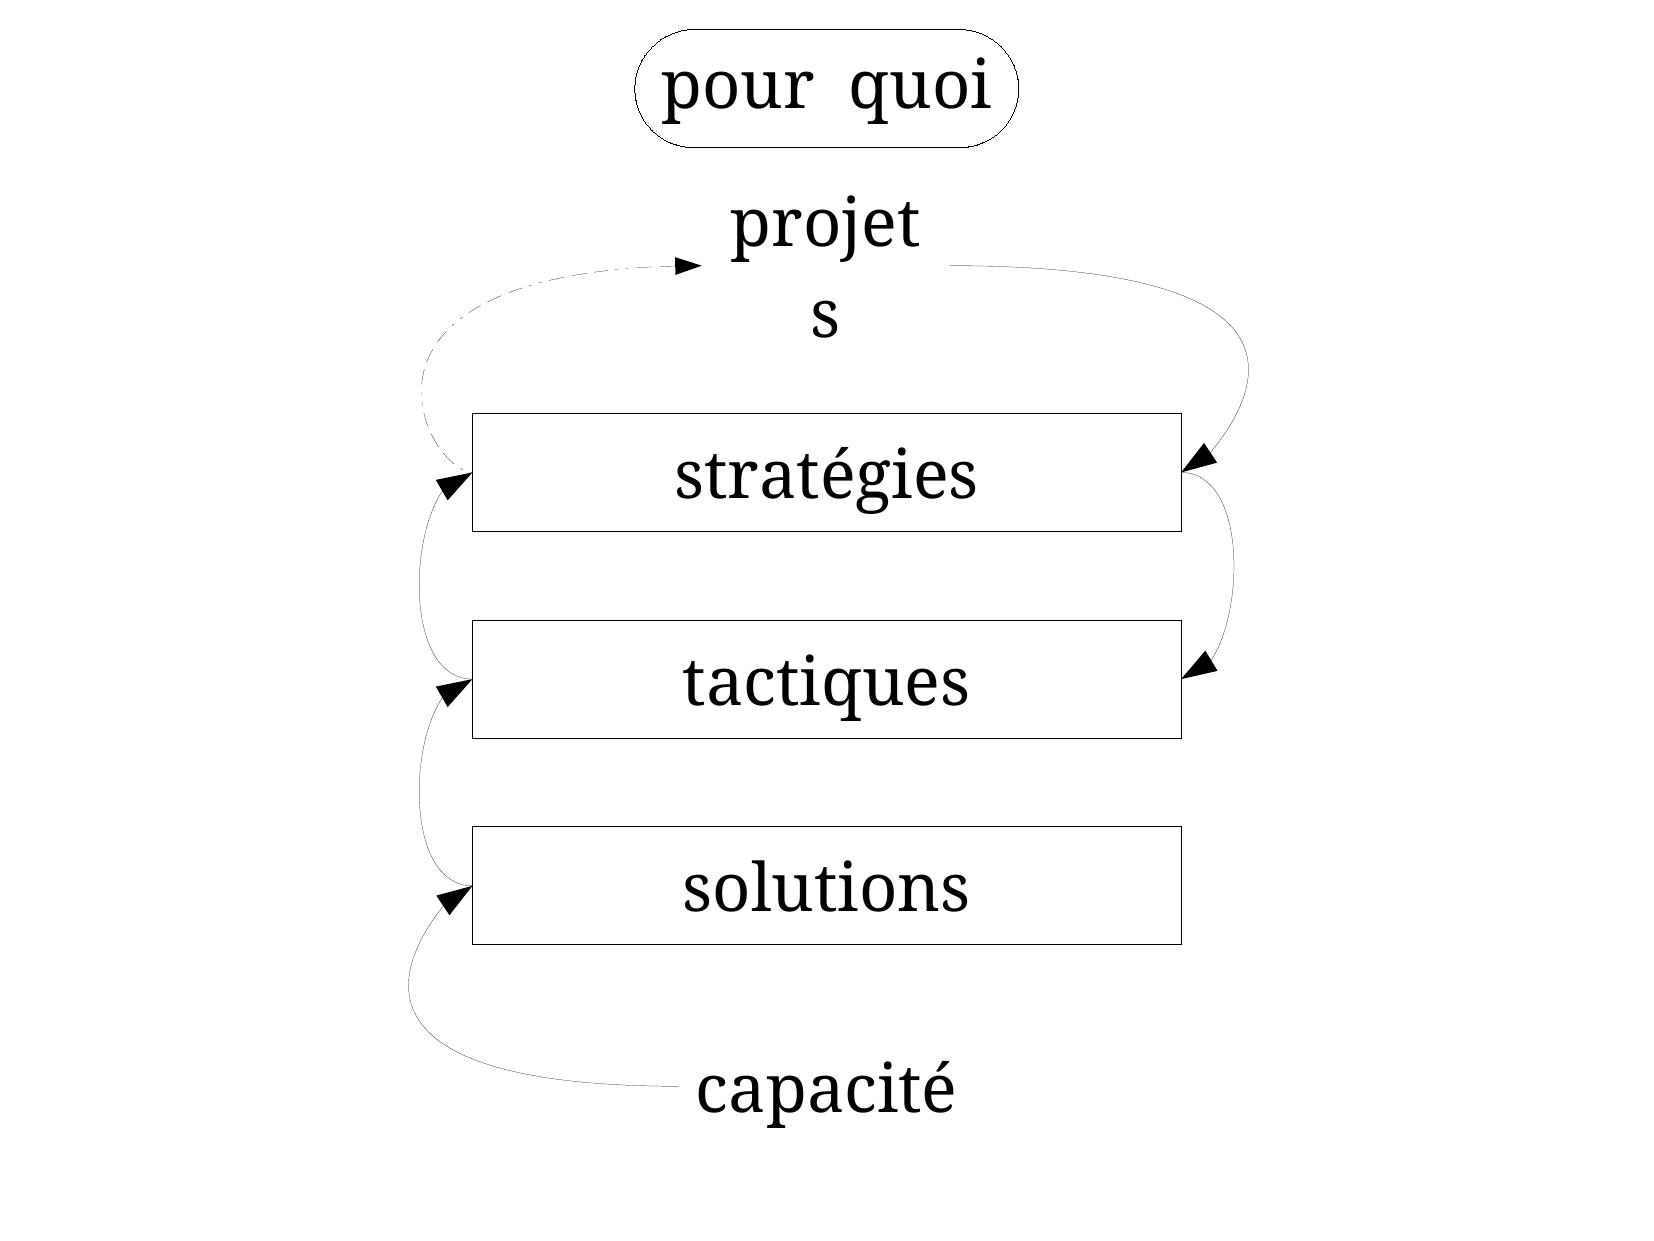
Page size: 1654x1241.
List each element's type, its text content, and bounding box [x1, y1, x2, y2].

text_box pour quoi [634, 29, 1019, 148]
text_box solutions [472, 826, 1182, 945]
text_box stratégies [472, 413, 1182, 532]
text_box projets [701, 206, 950, 325]
text_box capacité [679, 1033, 975, 1139]
text_box tactiques [472, 620, 1182, 739]
